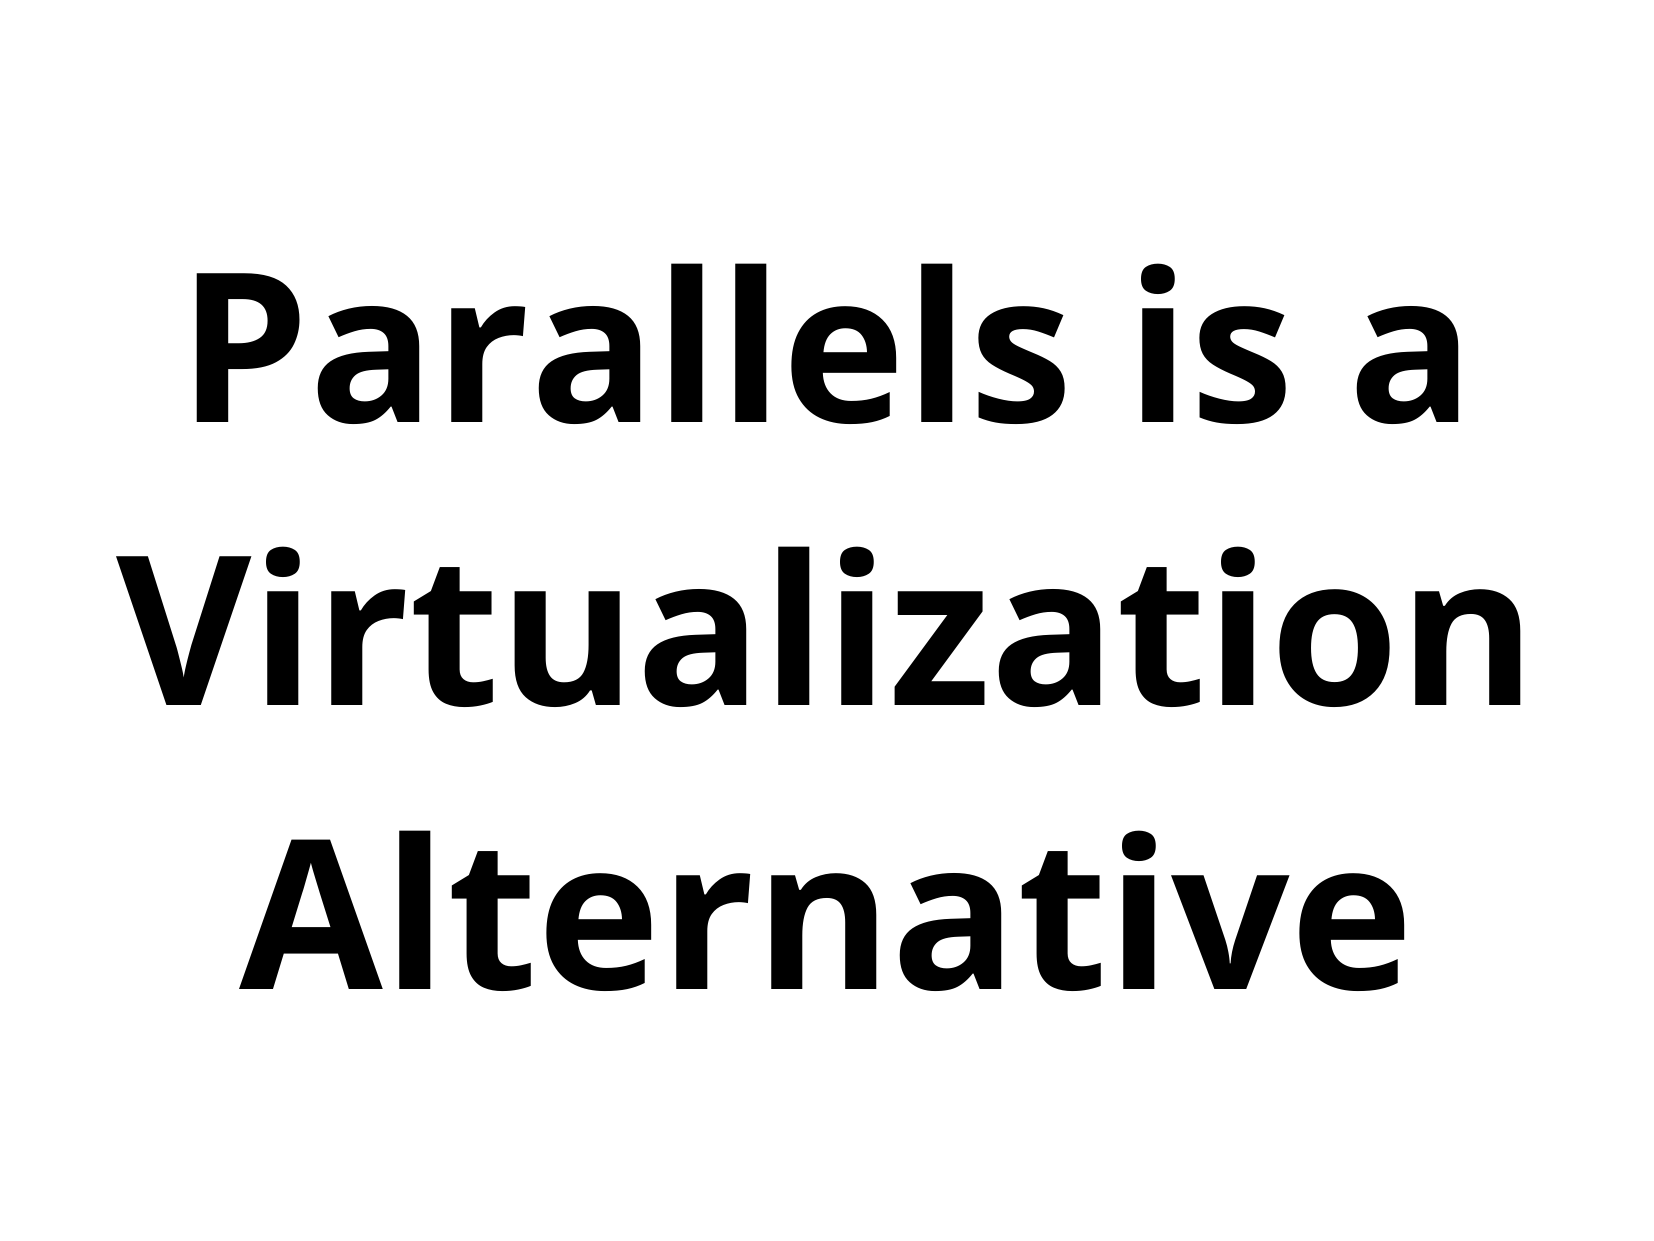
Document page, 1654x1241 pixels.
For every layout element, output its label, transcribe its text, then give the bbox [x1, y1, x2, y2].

title Parallels is a Virtualization Alternative [82, 49, 1571, 1201]
